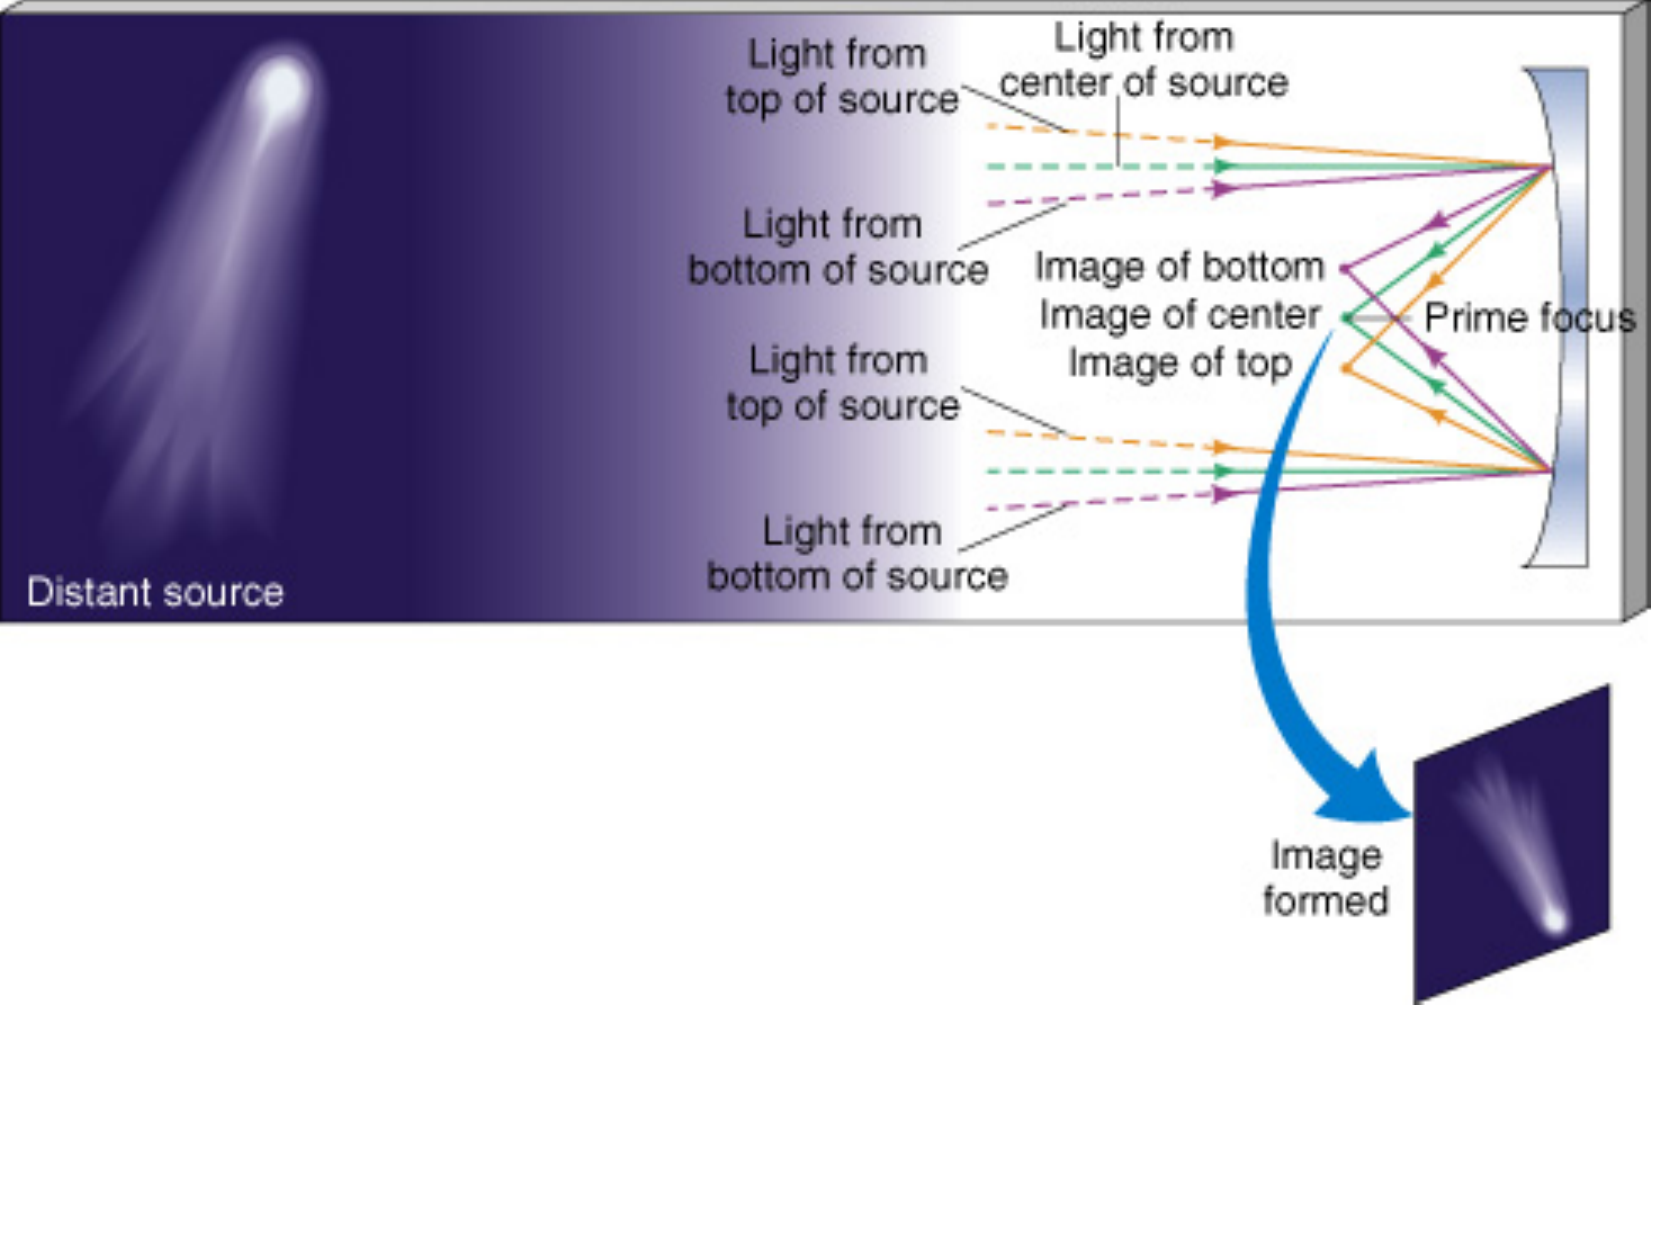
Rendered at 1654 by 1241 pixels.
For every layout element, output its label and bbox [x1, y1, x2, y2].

picture [0, 0, 1651, 1006]
